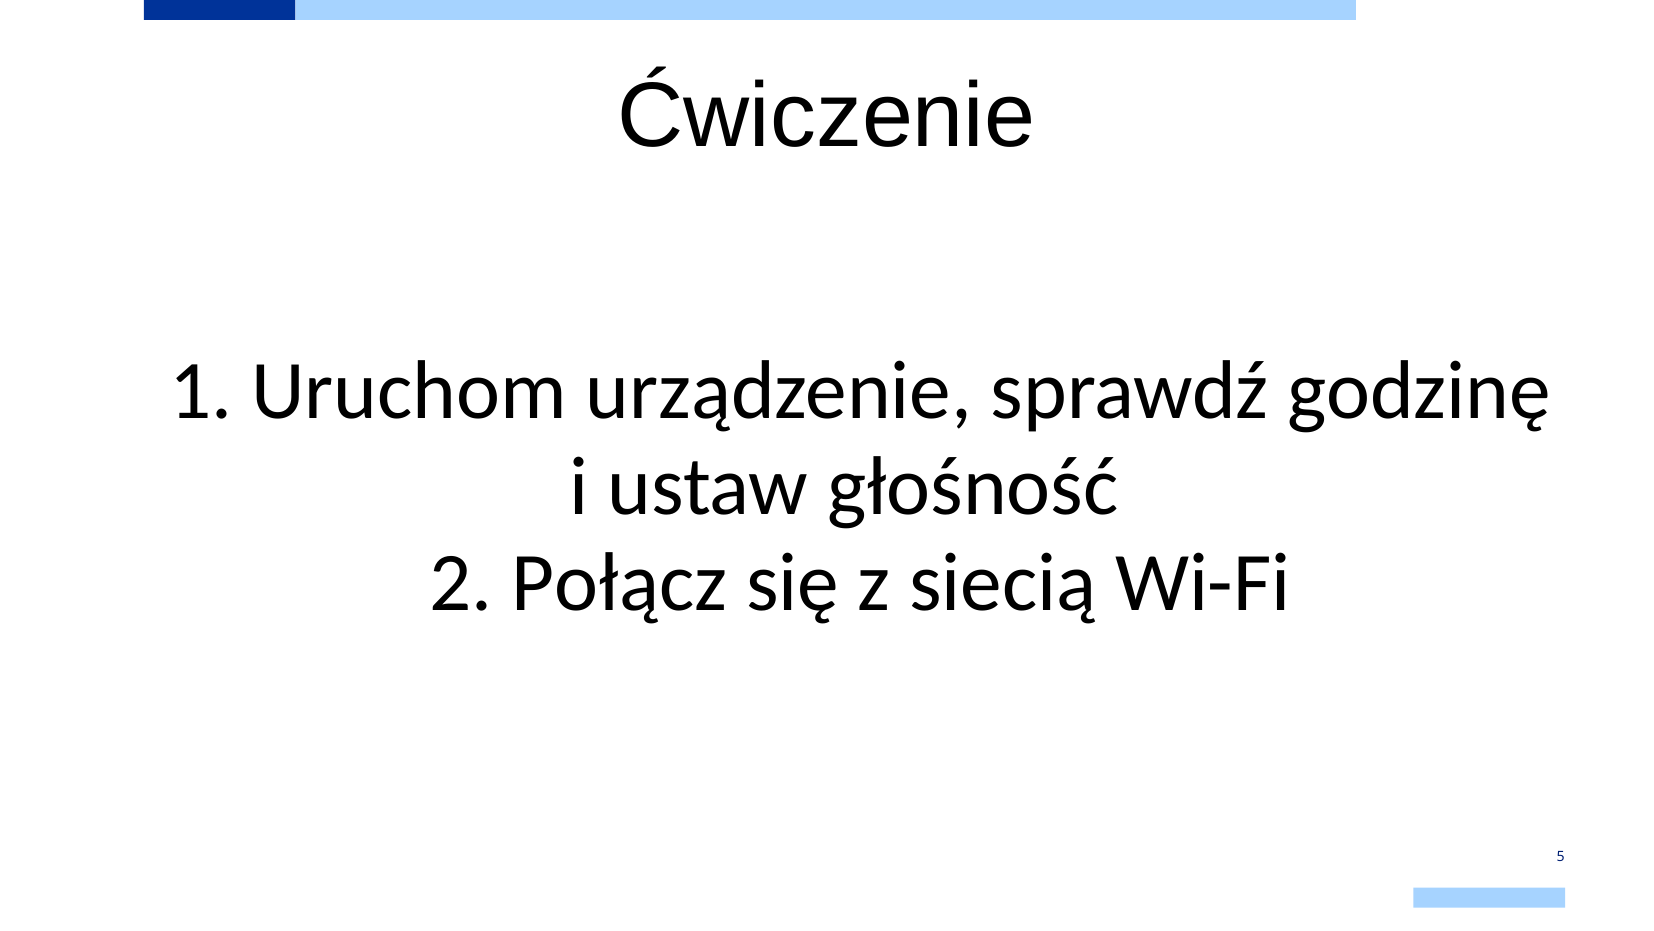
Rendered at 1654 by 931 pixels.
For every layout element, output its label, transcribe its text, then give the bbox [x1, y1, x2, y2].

title Ćwiczenie [82, 37, 1571, 193]
subtitle 1. Uruchom urządzenie, sprawdź godzinę i ustaw głośność 2. Połącz się z siecią Wi-Fi [82, 217, 1571, 758]
